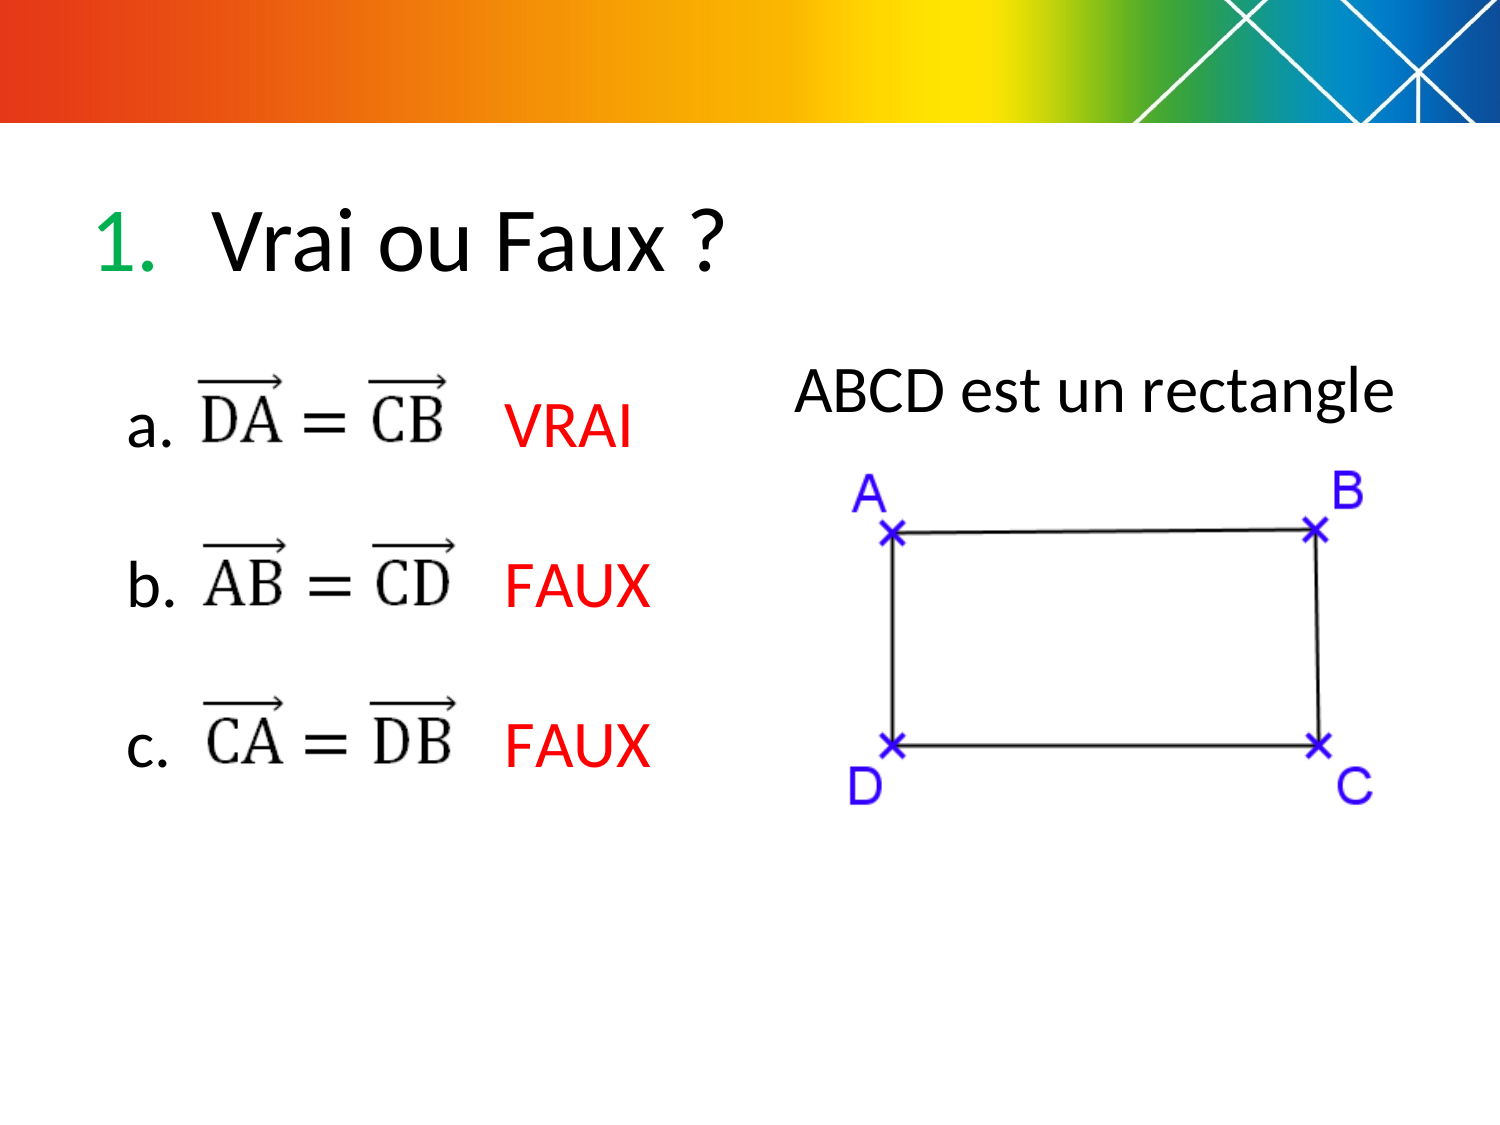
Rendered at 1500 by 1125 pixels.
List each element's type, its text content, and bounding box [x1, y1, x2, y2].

text_box VRAI FAUX FAUX [490, 373, 703, 789]
title Vrai ou Faux ? [75, 163, 1500, 305]
picture [183, 527, 479, 626]
text_box a. b. c. [112, 373, 715, 869]
picture [1340, 0, 1500, 123]
picture [194, 680, 477, 789]
picture [809, 456, 1436, 835]
picture [0, 0, 1359, 123]
text_box ABCD est un rectangle [779, 337, 1500, 434]
picture [181, 366, 464, 463]
